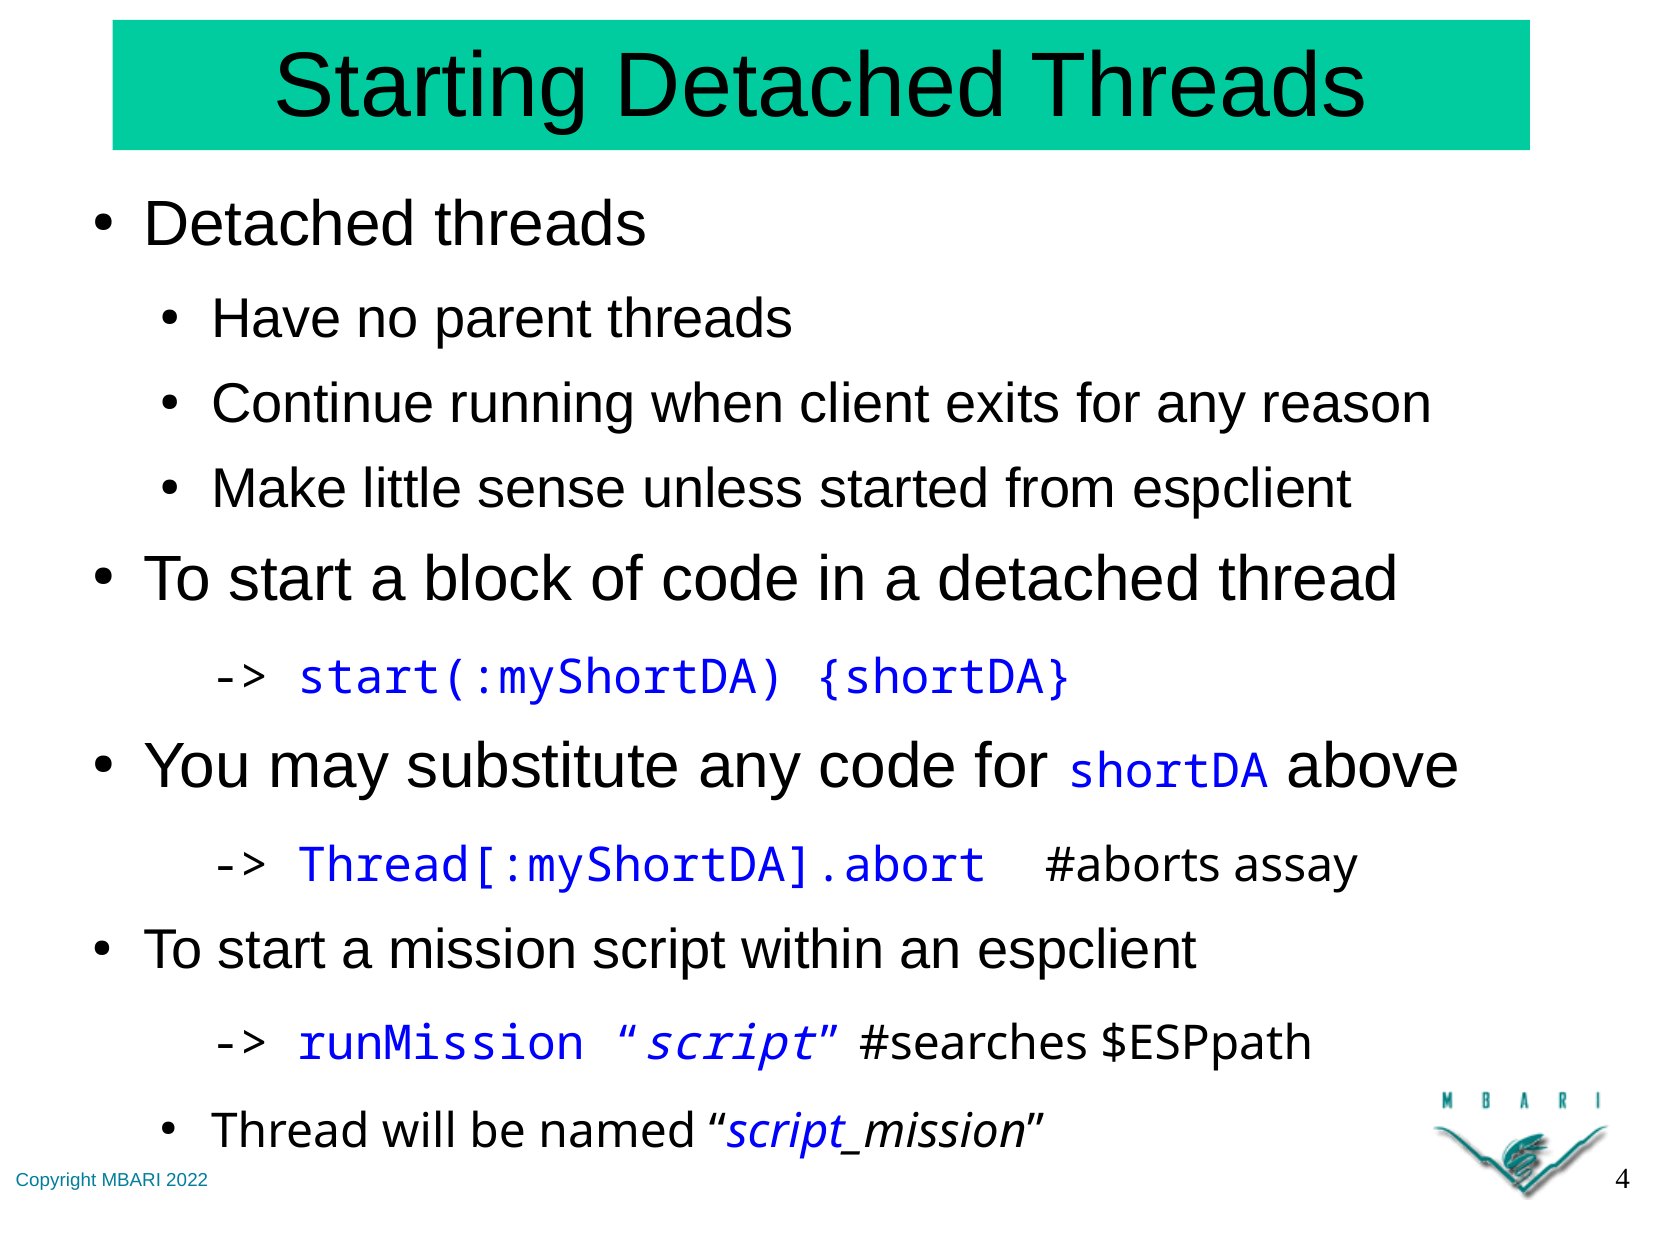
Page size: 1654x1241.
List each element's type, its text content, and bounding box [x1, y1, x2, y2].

picture [1426, 1163, 1613, 1200]
title Starting Detached Threads [112, 19, 1530, 151]
list Detached threads Have no parent threads Continue running when client exits for any reason Make little sense unless started from espclient To start a block of code in a detached thread -> start(:myShortDA) {shortDA} You may substitute any code for shortDA above -> Thread[:myShortDA].abort #aborts assay To start a mission script within an espclient -> runMission “script” #searches $ESPpath Thread will be named “script_mission” [75, 187, 1613, 1163]
